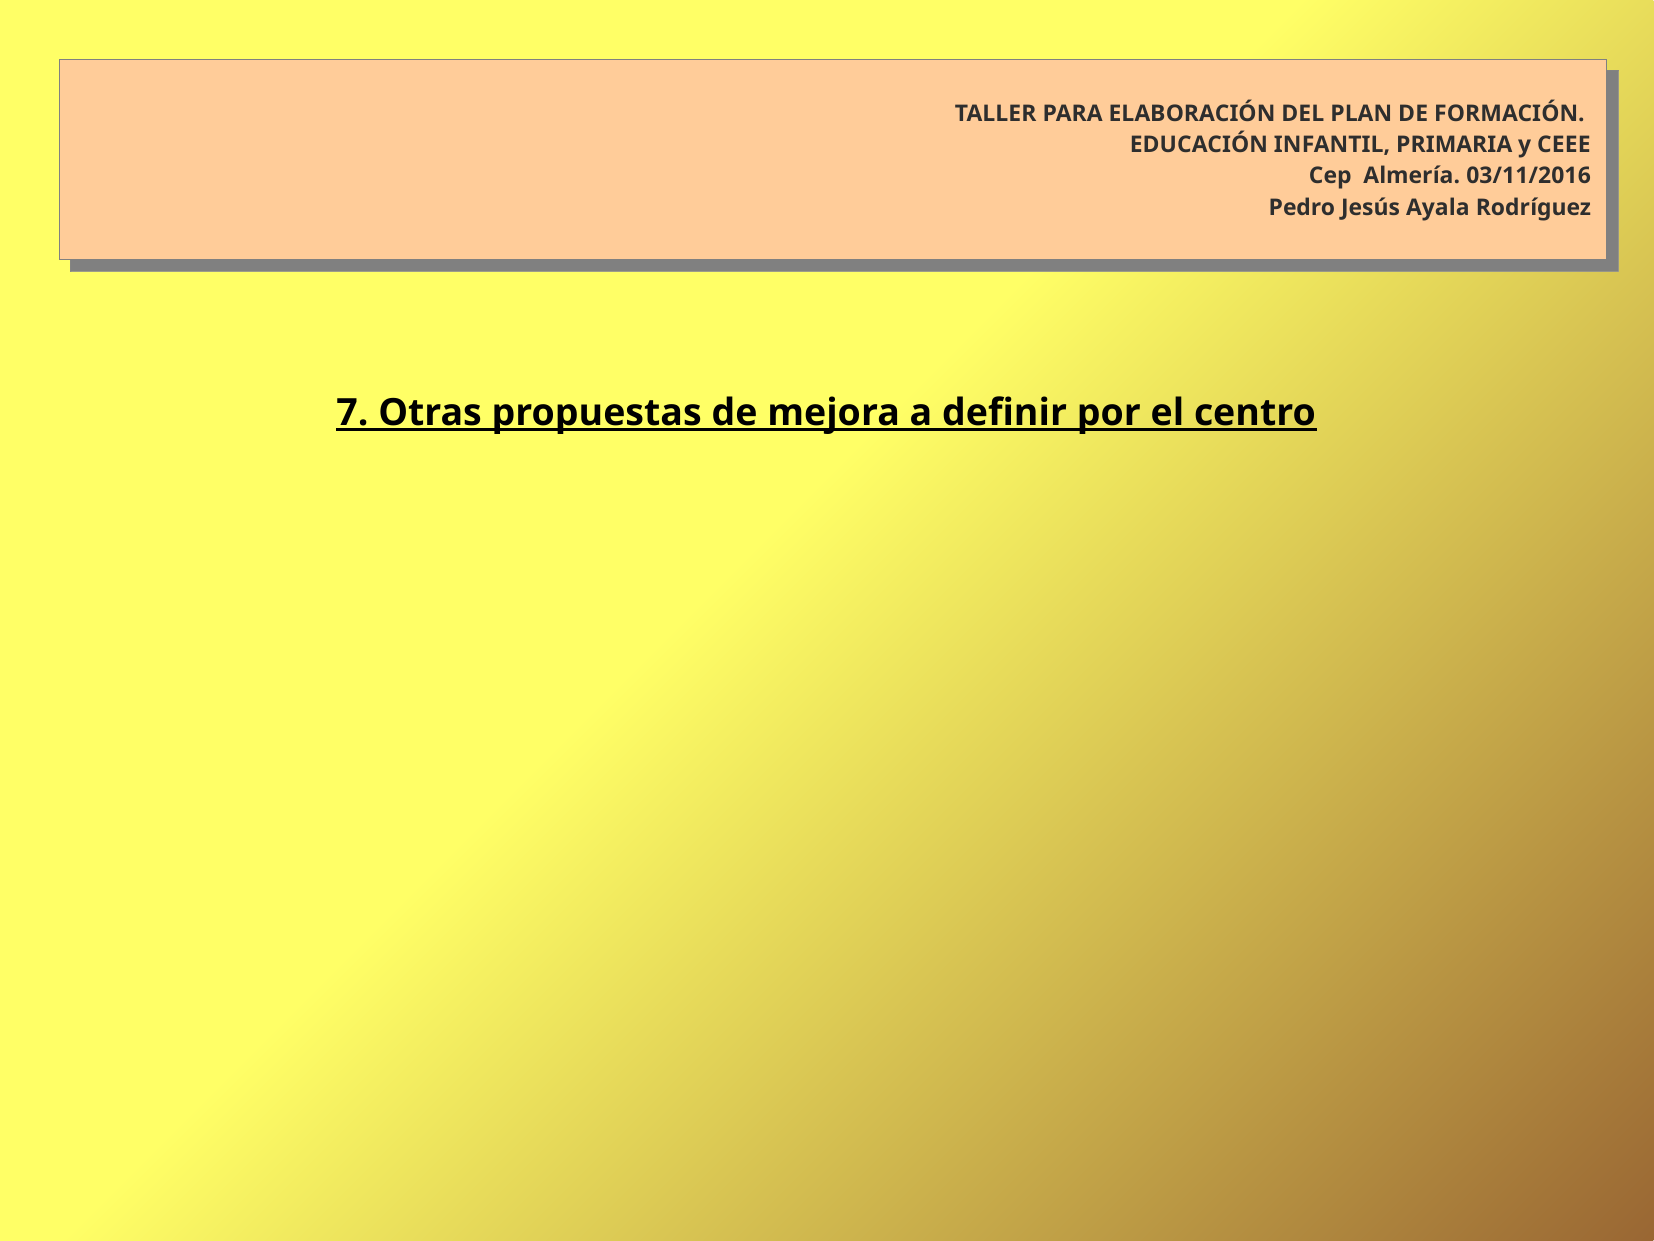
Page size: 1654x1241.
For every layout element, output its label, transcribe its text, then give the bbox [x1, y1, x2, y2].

text_box 7. Otras propuestas de mejora a definir por el centro [82, 377, 1571, 439]
text_box TALLER PARA ELABORACIÓN DEL PLAN DE FORMACIÓN. EDUCACIÓN INFANTIL, PRIMARIA y CEEE Cep Almería. 03/11/2016 Pedro Jesús Ayala Rodríguez [59, 59, 1607, 260]
